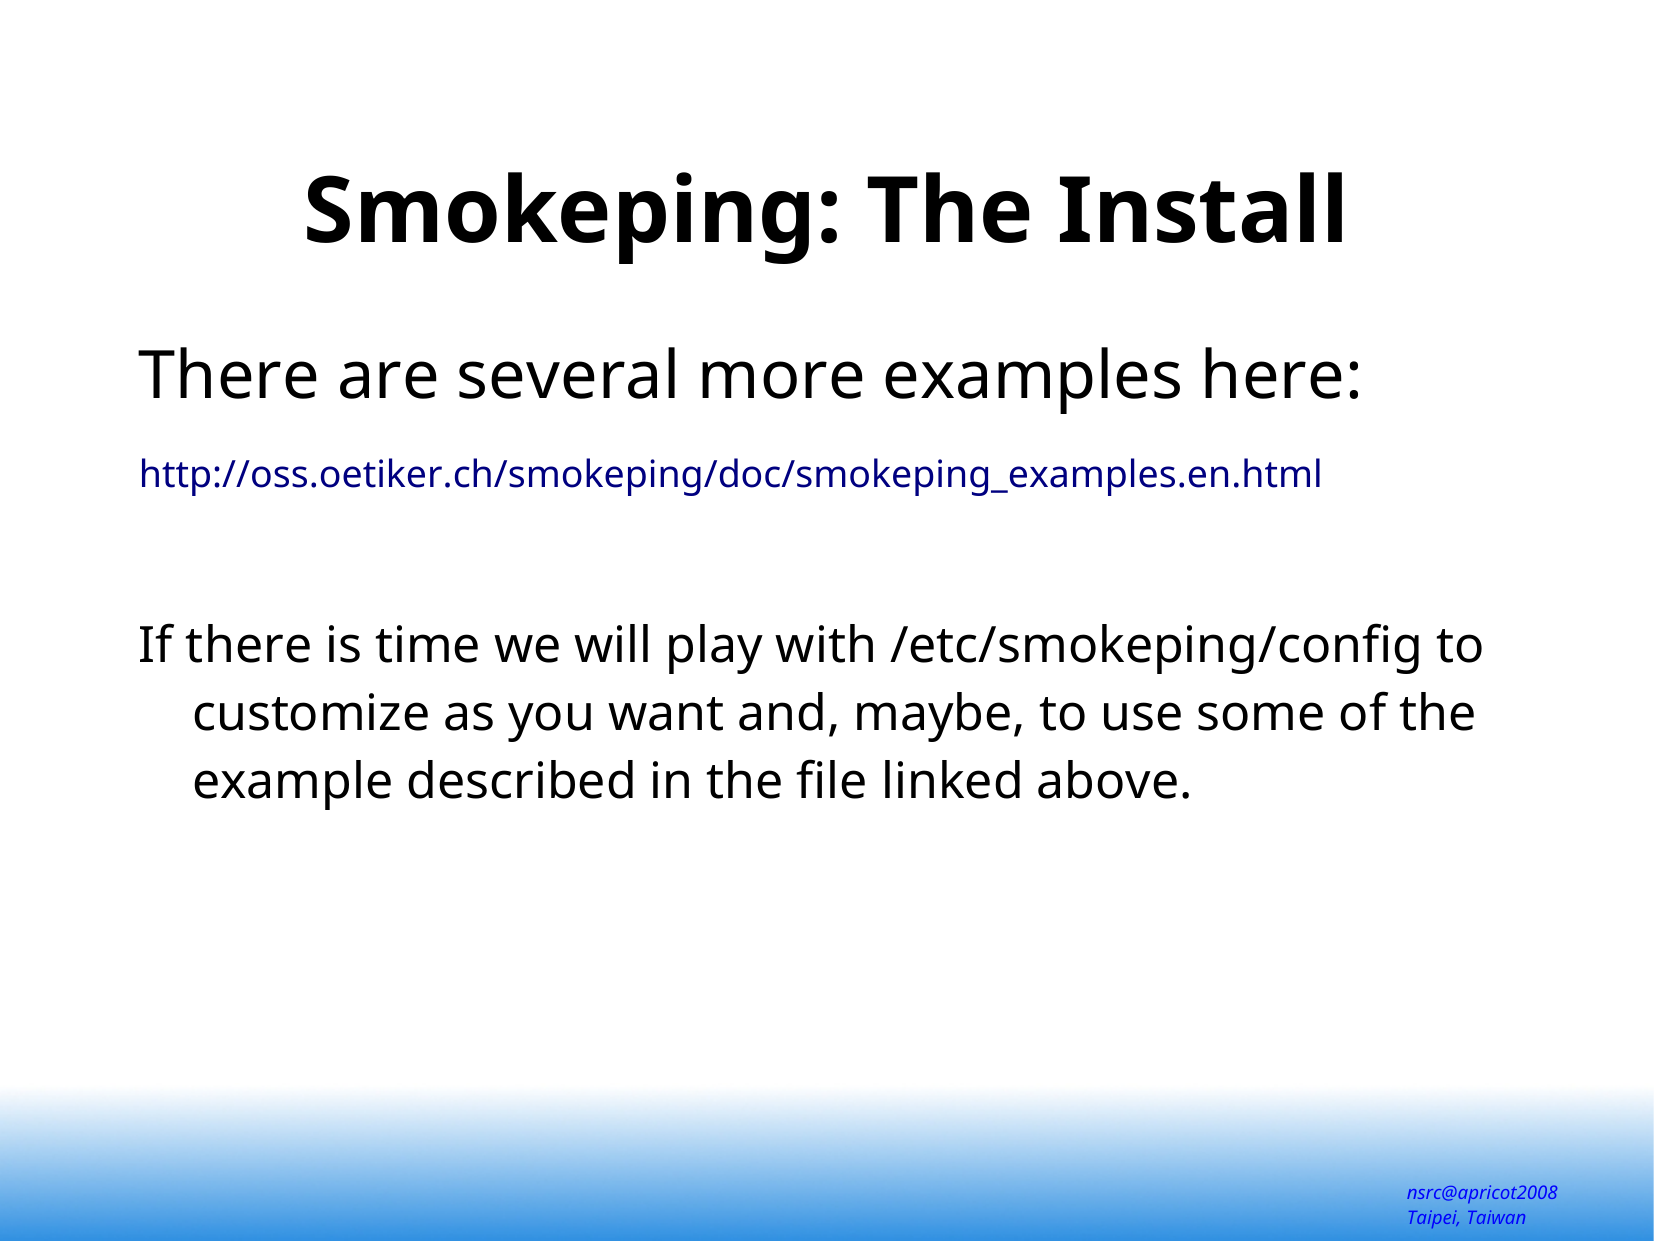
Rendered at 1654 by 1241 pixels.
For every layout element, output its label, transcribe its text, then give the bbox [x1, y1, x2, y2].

title Smokeping: The Install [121, 102, 1534, 311]
list There are several more examples here: http://oss.oetiker.ch/smokeping/doc/smokeping_examples.en.html If there is time we will play with /etc/smokeping/config to customize as you want and, maybe, to use some of the example described in the file linked above. [121, 327, 1559, 1117]
picture [0, 1083, 1654, 1241]
